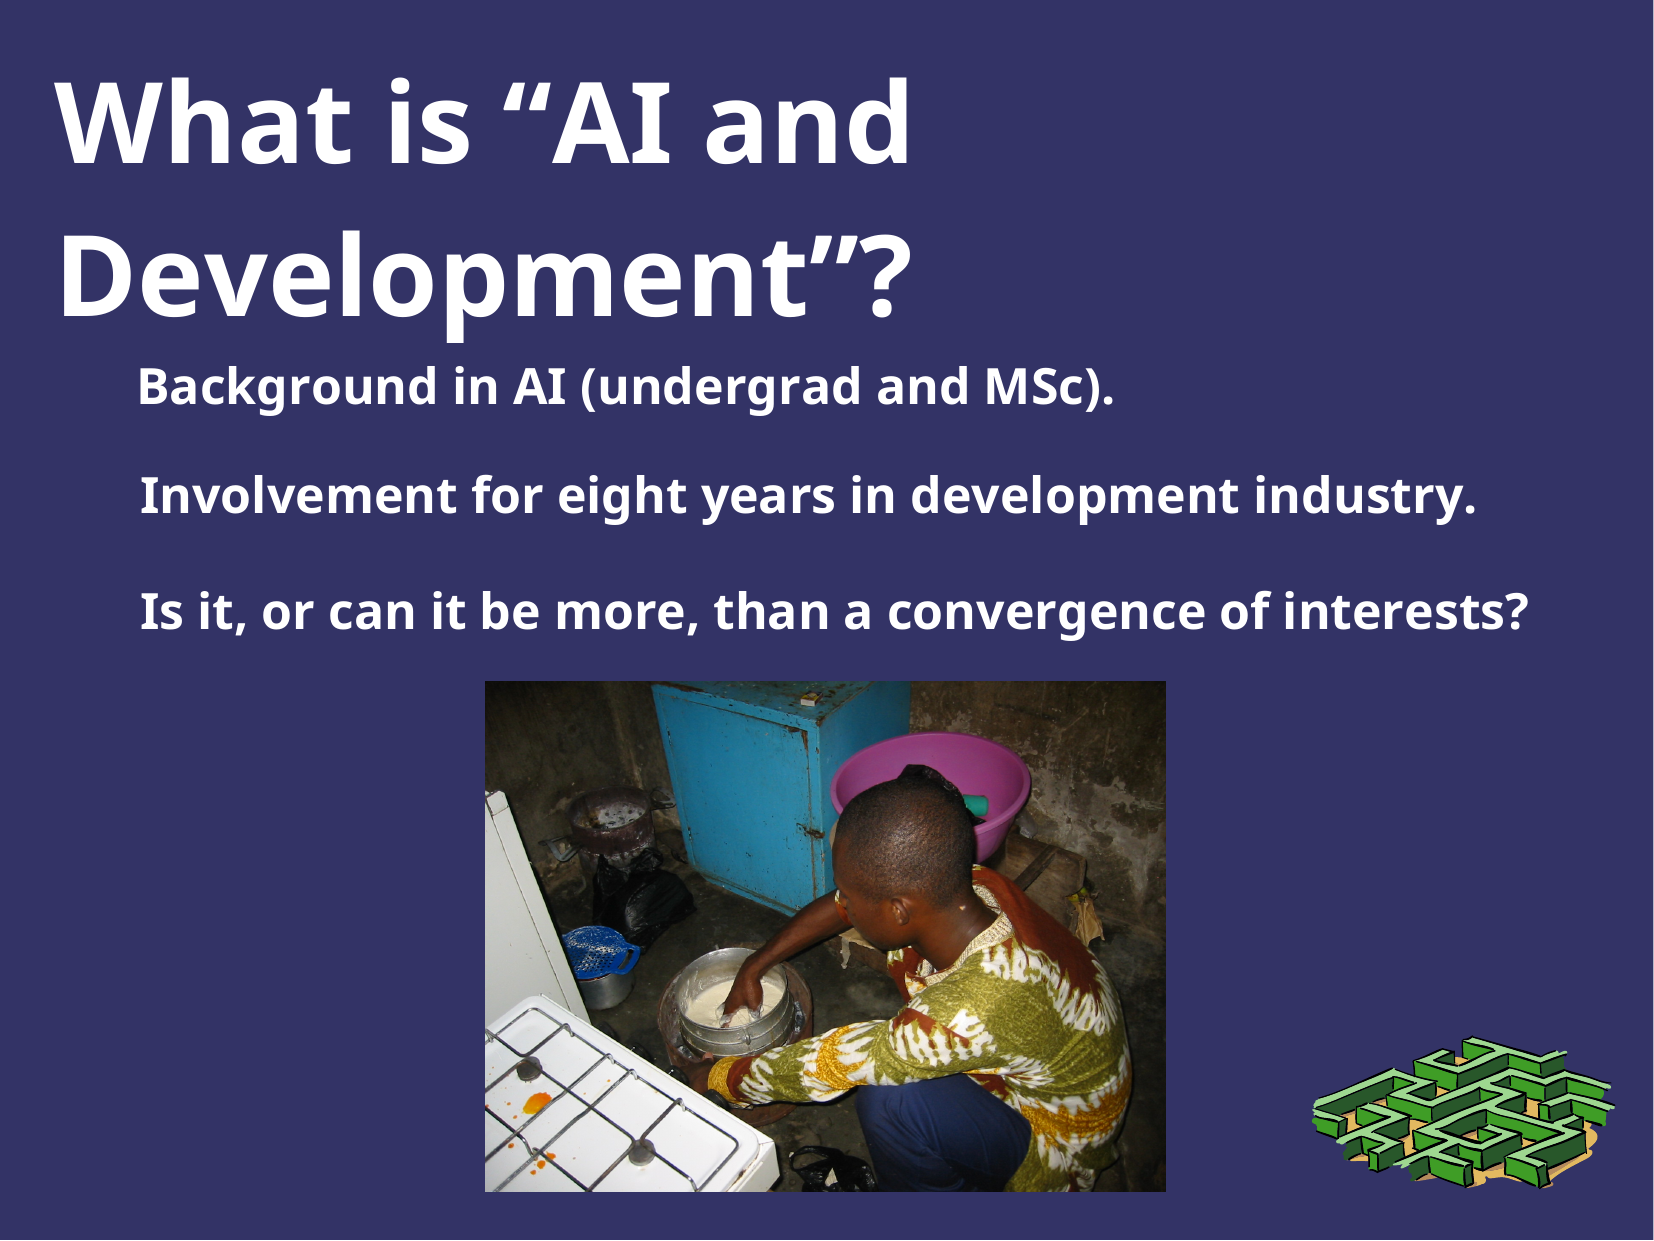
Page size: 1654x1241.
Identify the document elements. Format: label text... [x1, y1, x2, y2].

picture [485, 681, 1166, 1192]
text_box What is “AI and Development”? [39, 35, 1540, 322]
text_box Background in AI (undergrad and MSc). [108, 343, 1157, 417]
text_box Involvement for eight years in development industry. [112, 452, 1533, 526]
text_box Is it, or can it be more, than a convergence of interests? [112, 568, 1575, 643]
